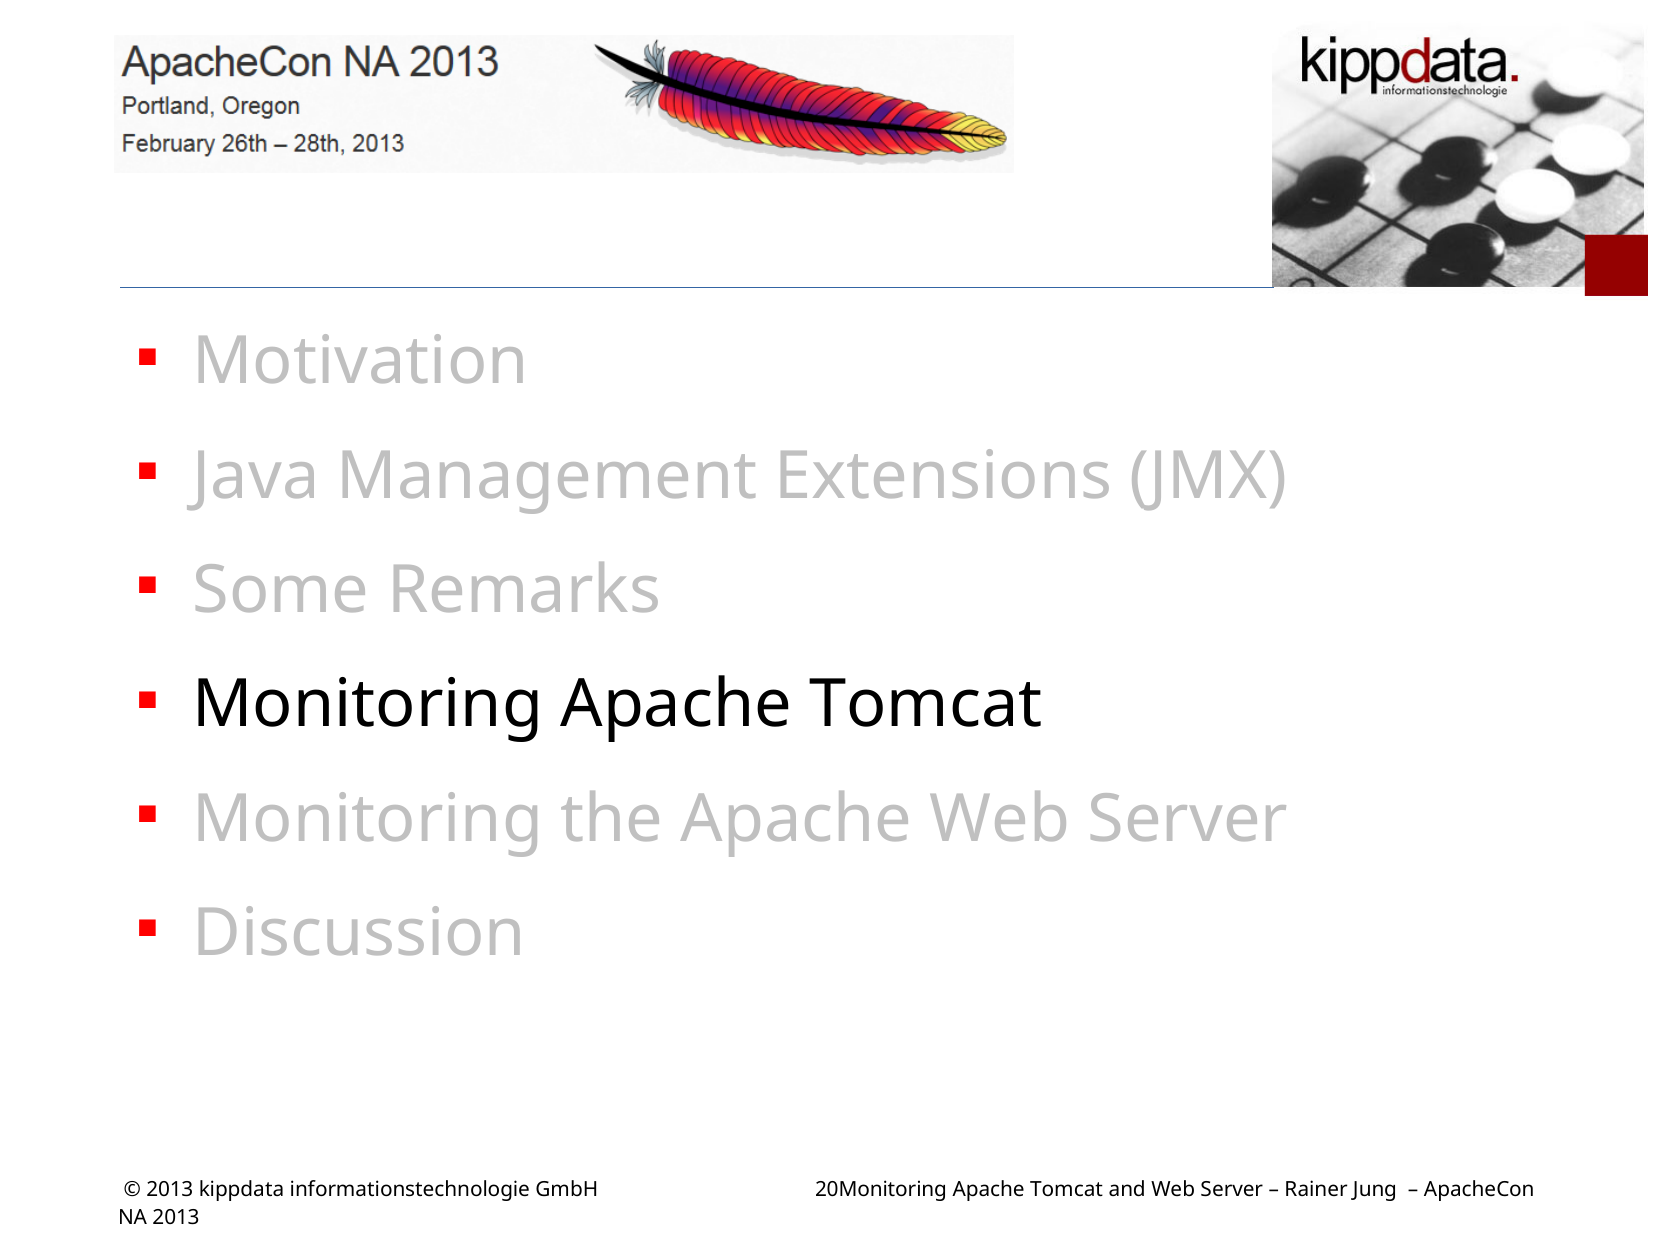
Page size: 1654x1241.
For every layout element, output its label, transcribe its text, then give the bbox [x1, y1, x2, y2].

picture [1272, 5, 1648, 302]
picture [114, 35, 1014, 173]
list Motivation Java Management Extensions (JMX) Some Remarks Monitoring Apache Tomcat Monitoring the Apache Web Server Discussion [121, 312, 1534, 904]
